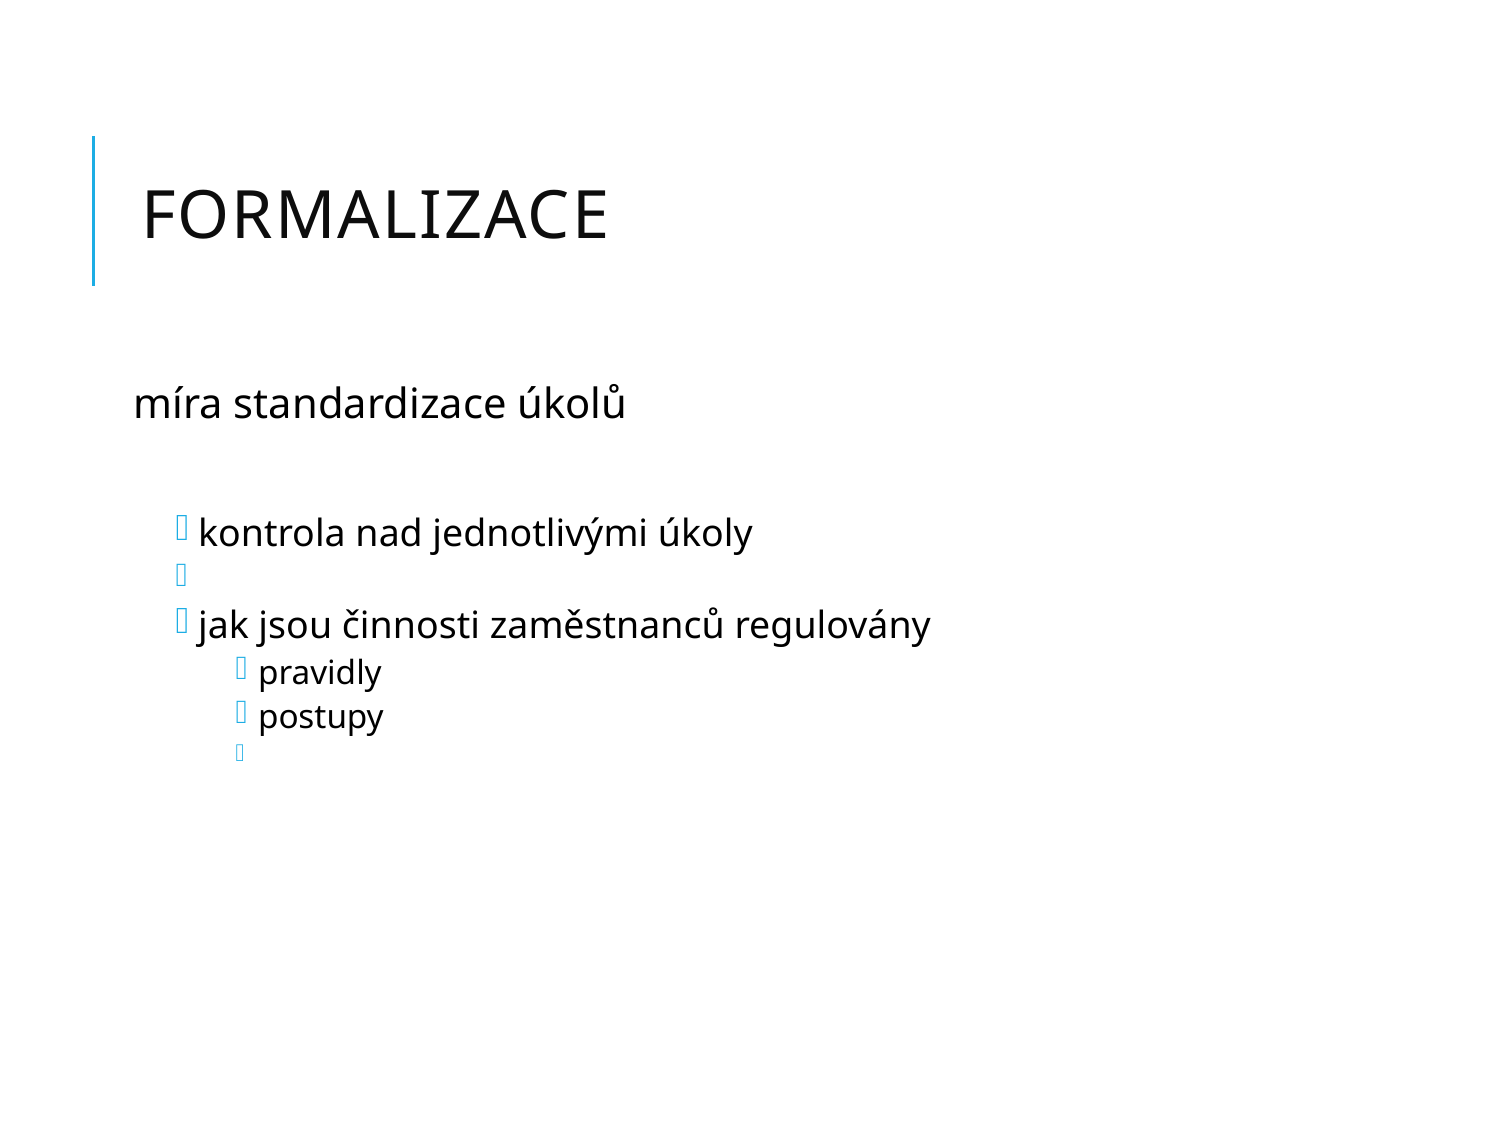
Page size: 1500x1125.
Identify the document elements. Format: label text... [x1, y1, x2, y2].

list míra standardizace úkolů kontrola nad jednotlivými úkoly jak jsou činnosti zaměstnanců regulovány pravidly postupy [126, 375, 1322, 1036]
title Formalizace [126, 96, 1322, 343]
